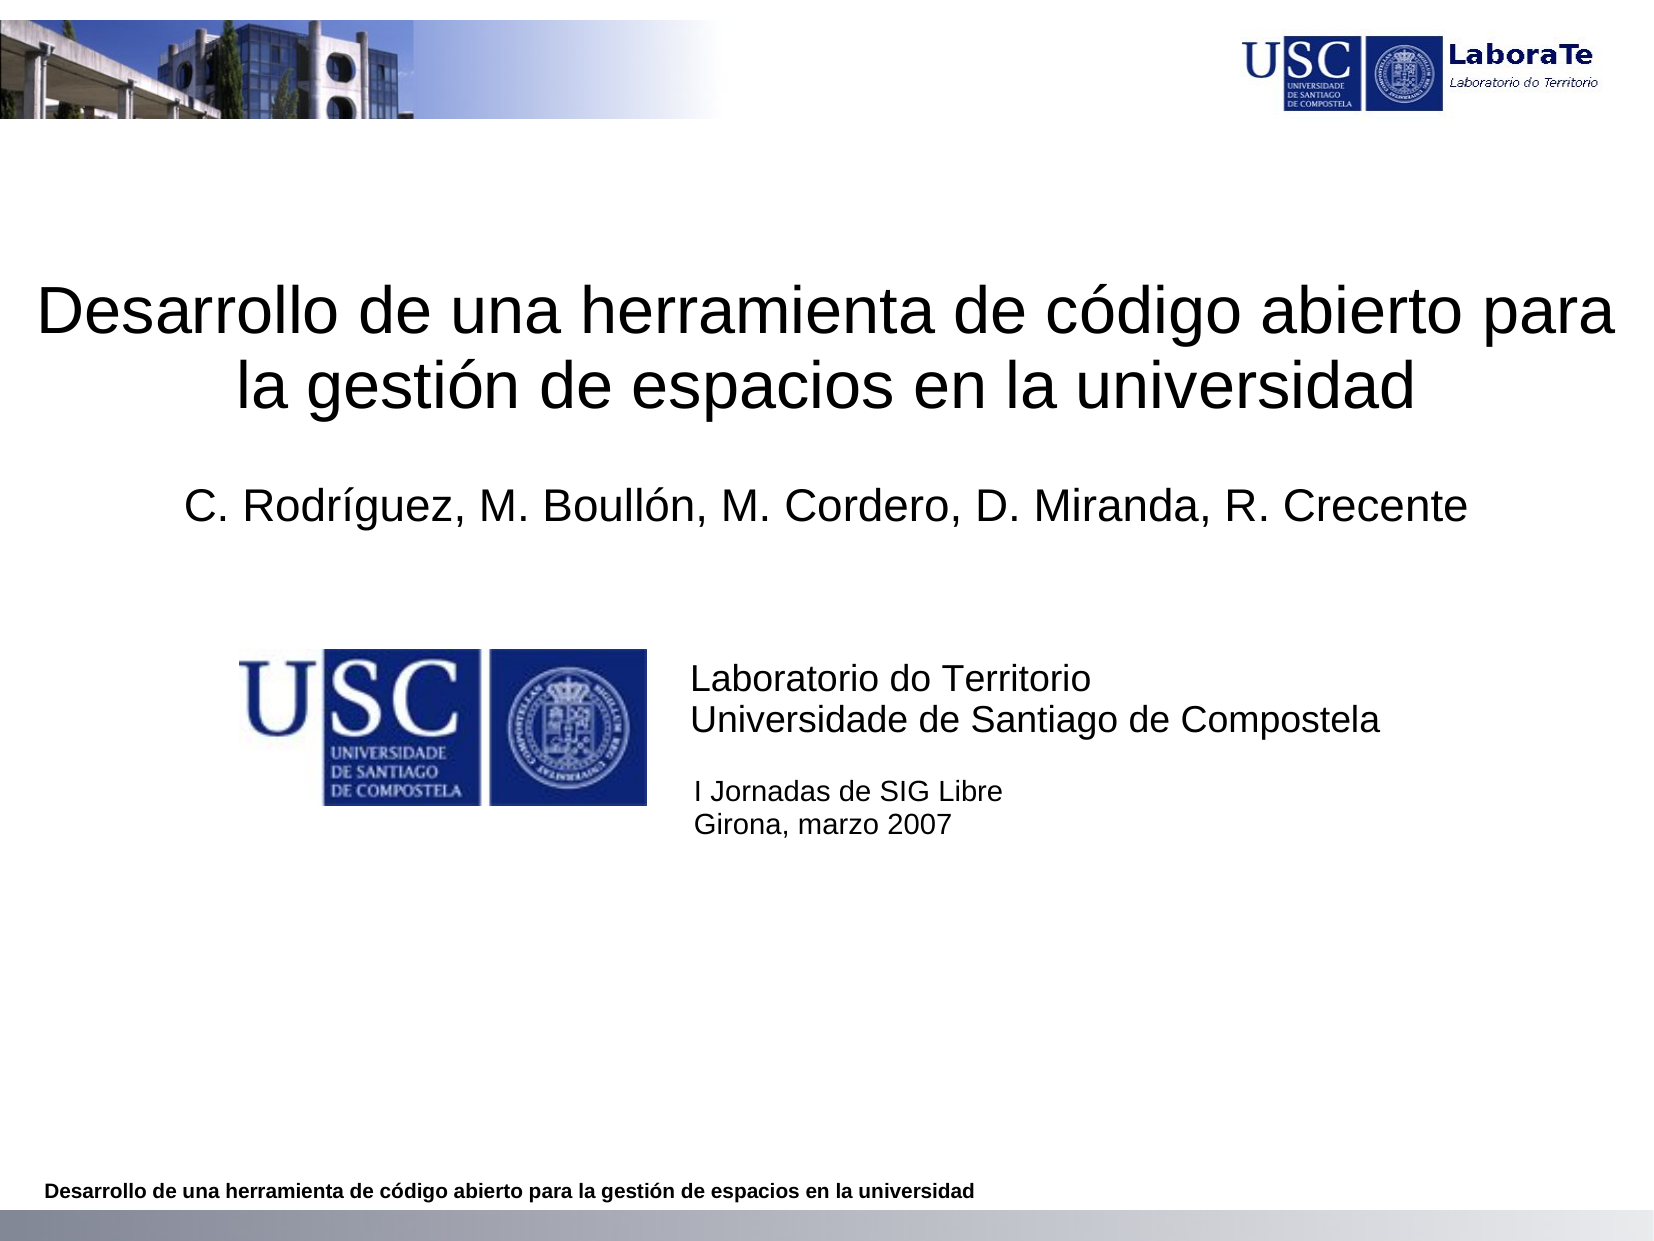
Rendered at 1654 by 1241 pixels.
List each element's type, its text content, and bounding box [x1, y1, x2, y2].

text_box C. Rodríguez, M. Boullón, M. Cordero, D. Miranda, R. Crecente [29, 472, 1625, 539]
picture [0, 20, 827, 119]
text_box I Jornadas de SIG Libre Girona, marzo 2007 [679, 767, 1447, 849]
text_box Desarrollo de una herramienta de código abierto para la gestión de espacios en la universidad [0, 265, 1654, 443]
picture [239, 649, 647, 806]
picture [1240, 29, 1654, 119]
text_box Laboratorio do Territorio Universidade de Santiago de Compostela [675, 649, 1414, 749]
picture [0, 1210, 1654, 1241]
